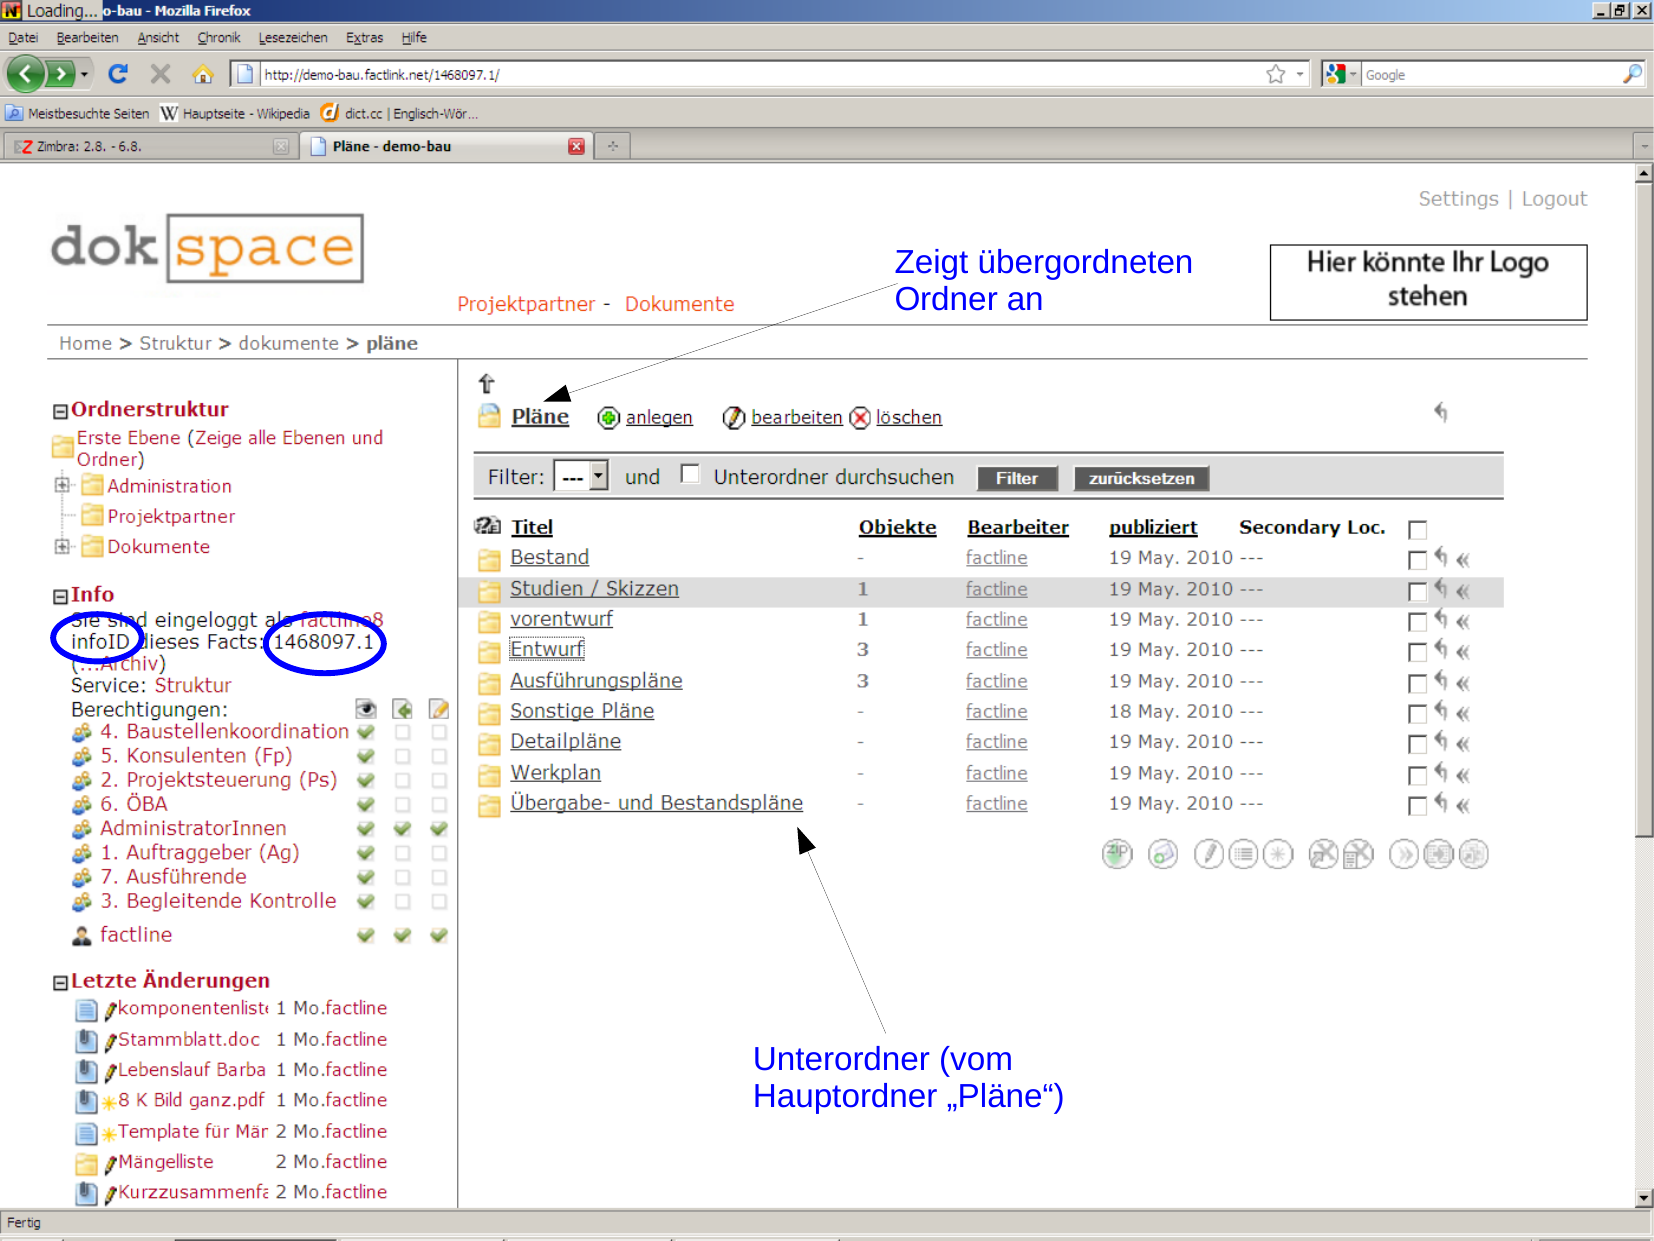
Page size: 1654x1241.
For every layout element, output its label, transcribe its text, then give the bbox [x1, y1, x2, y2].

text_box Unterordner (vom Hauptordner „Pläne“) [738, 1033, 1093, 1152]
text_box Zeigt übergordneten Ordner an [879, 236, 1235, 326]
text_box [53, 614, 142, 662]
text_box [265, 614, 384, 674]
picture [0, 0, 1654, 1241]
